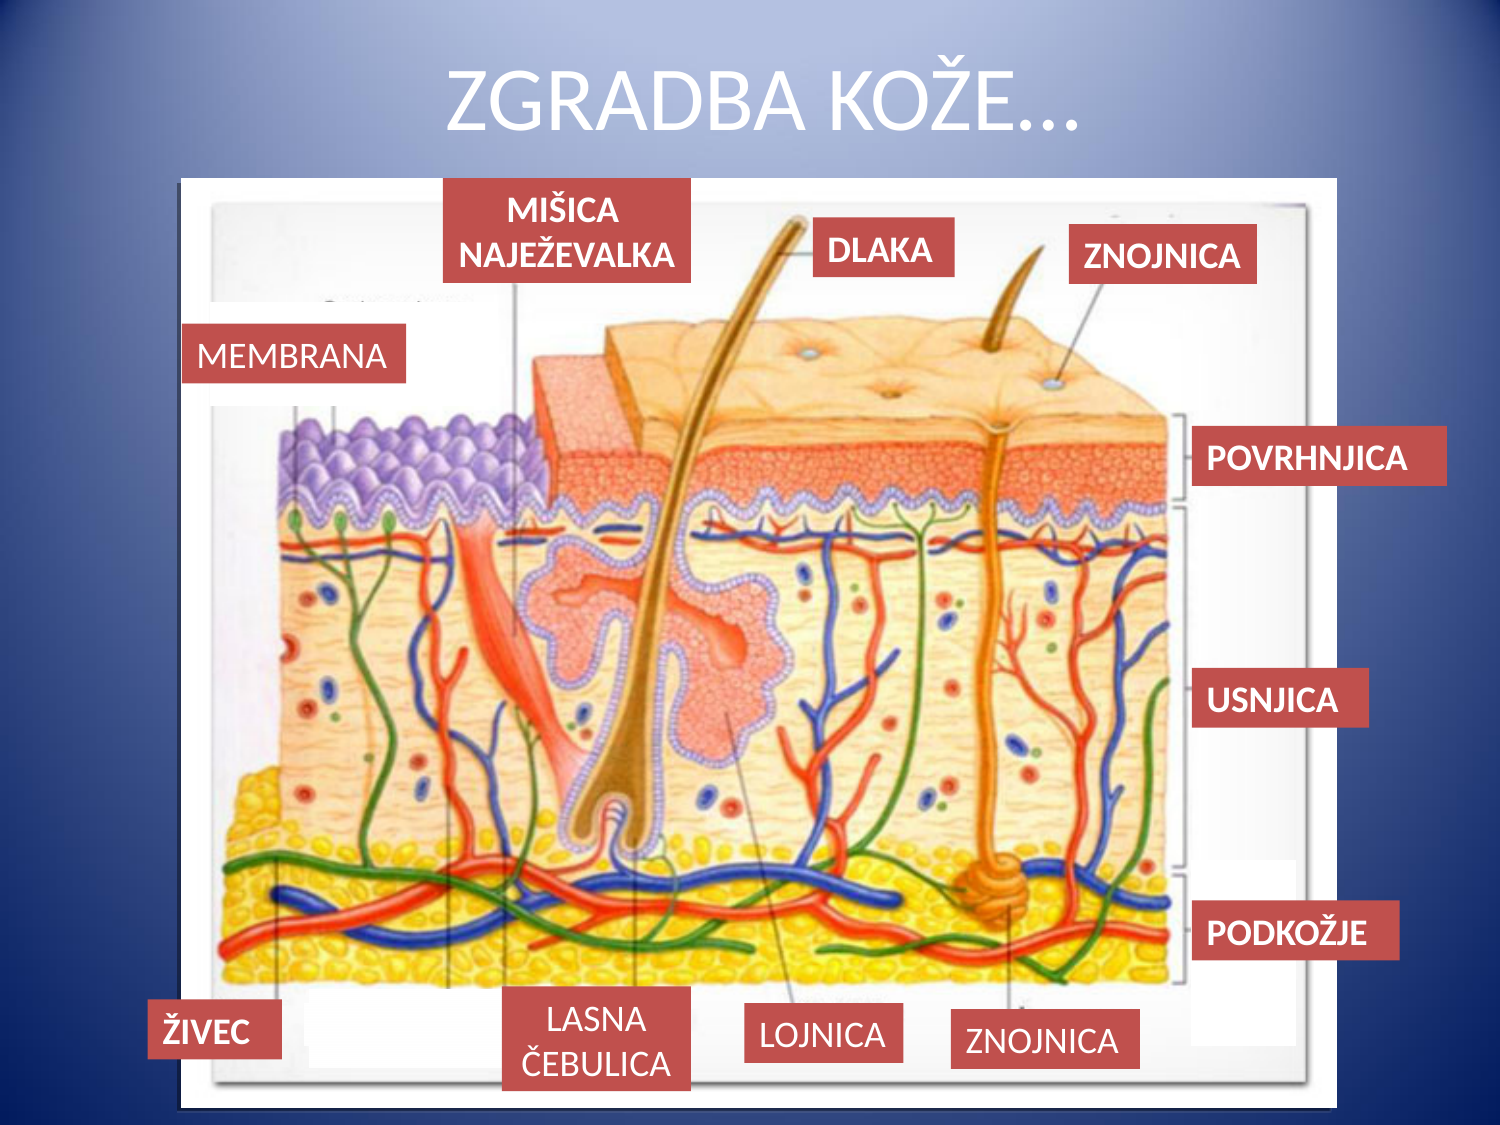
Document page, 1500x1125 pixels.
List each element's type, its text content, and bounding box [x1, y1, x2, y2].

text_box DLAKA [812, 217, 955, 278]
text_box ŽIVEC [147, 999, 282, 1060]
text_box MEMBRANA [181, 323, 407, 384]
picture [0, 0, 1500, 1125]
title ZGRADBA KOŽE… [88, 0, 1439, 188]
text_box LASNA ČEBULICA [501, 986, 691, 1092]
text_box ZNOJNICA [950, 1009, 1140, 1069]
text_box LOJNICA [744, 1003, 904, 1063]
text_box ZNOJNICA [1068, 224, 1257, 284]
text_box MIŠICA NAJEŽEVALKA [442, 178, 691, 283]
text_box USNJICA [1191, 667, 1370, 728]
text_box POVRHNJICA [1191, 425, 1447, 486]
text_box PODKOŽJE [1191, 900, 1400, 961]
